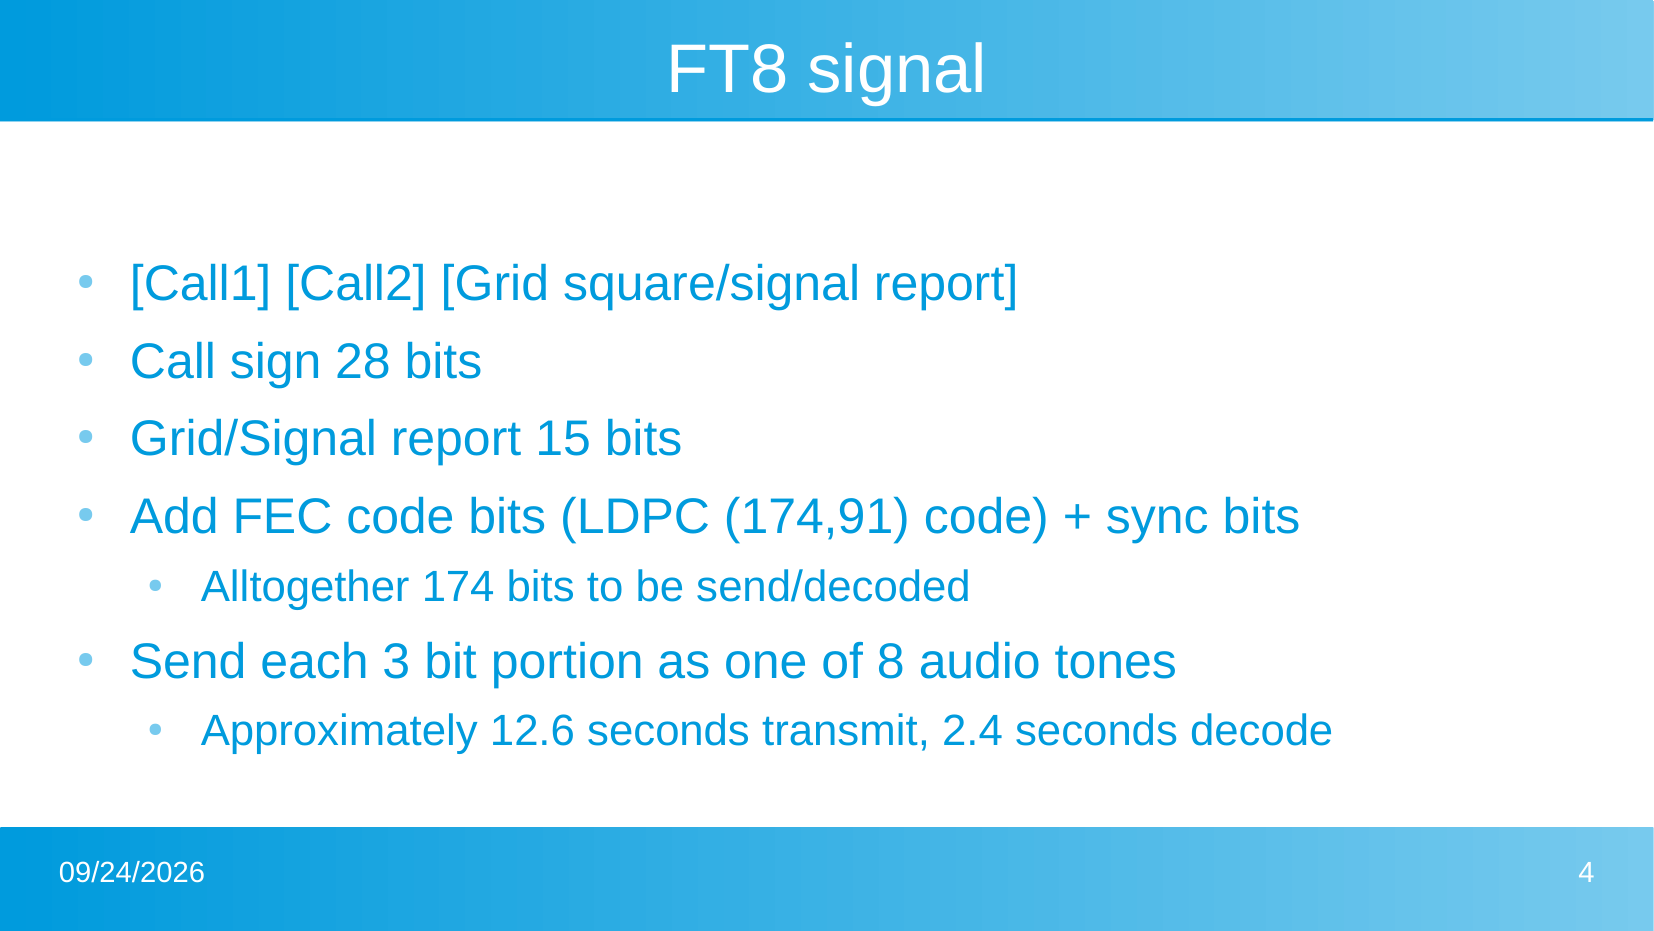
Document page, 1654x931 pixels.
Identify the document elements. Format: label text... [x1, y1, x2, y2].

title FT8 signal [59, 29, 1595, 108]
list [Call1] [Call2] [Grid square/signal report] Call sign 28 bits Grid/Signal report 15 bits Add FEC code bits (LDPC (174,91) code) + sync bits Alltogether 174 bits to be send/decoded Send each 3 bit portion as one of 8 audio tones Approximately 12.6 seconds transmit, 2.4 seconds decode [59, 177, 1595, 768]
